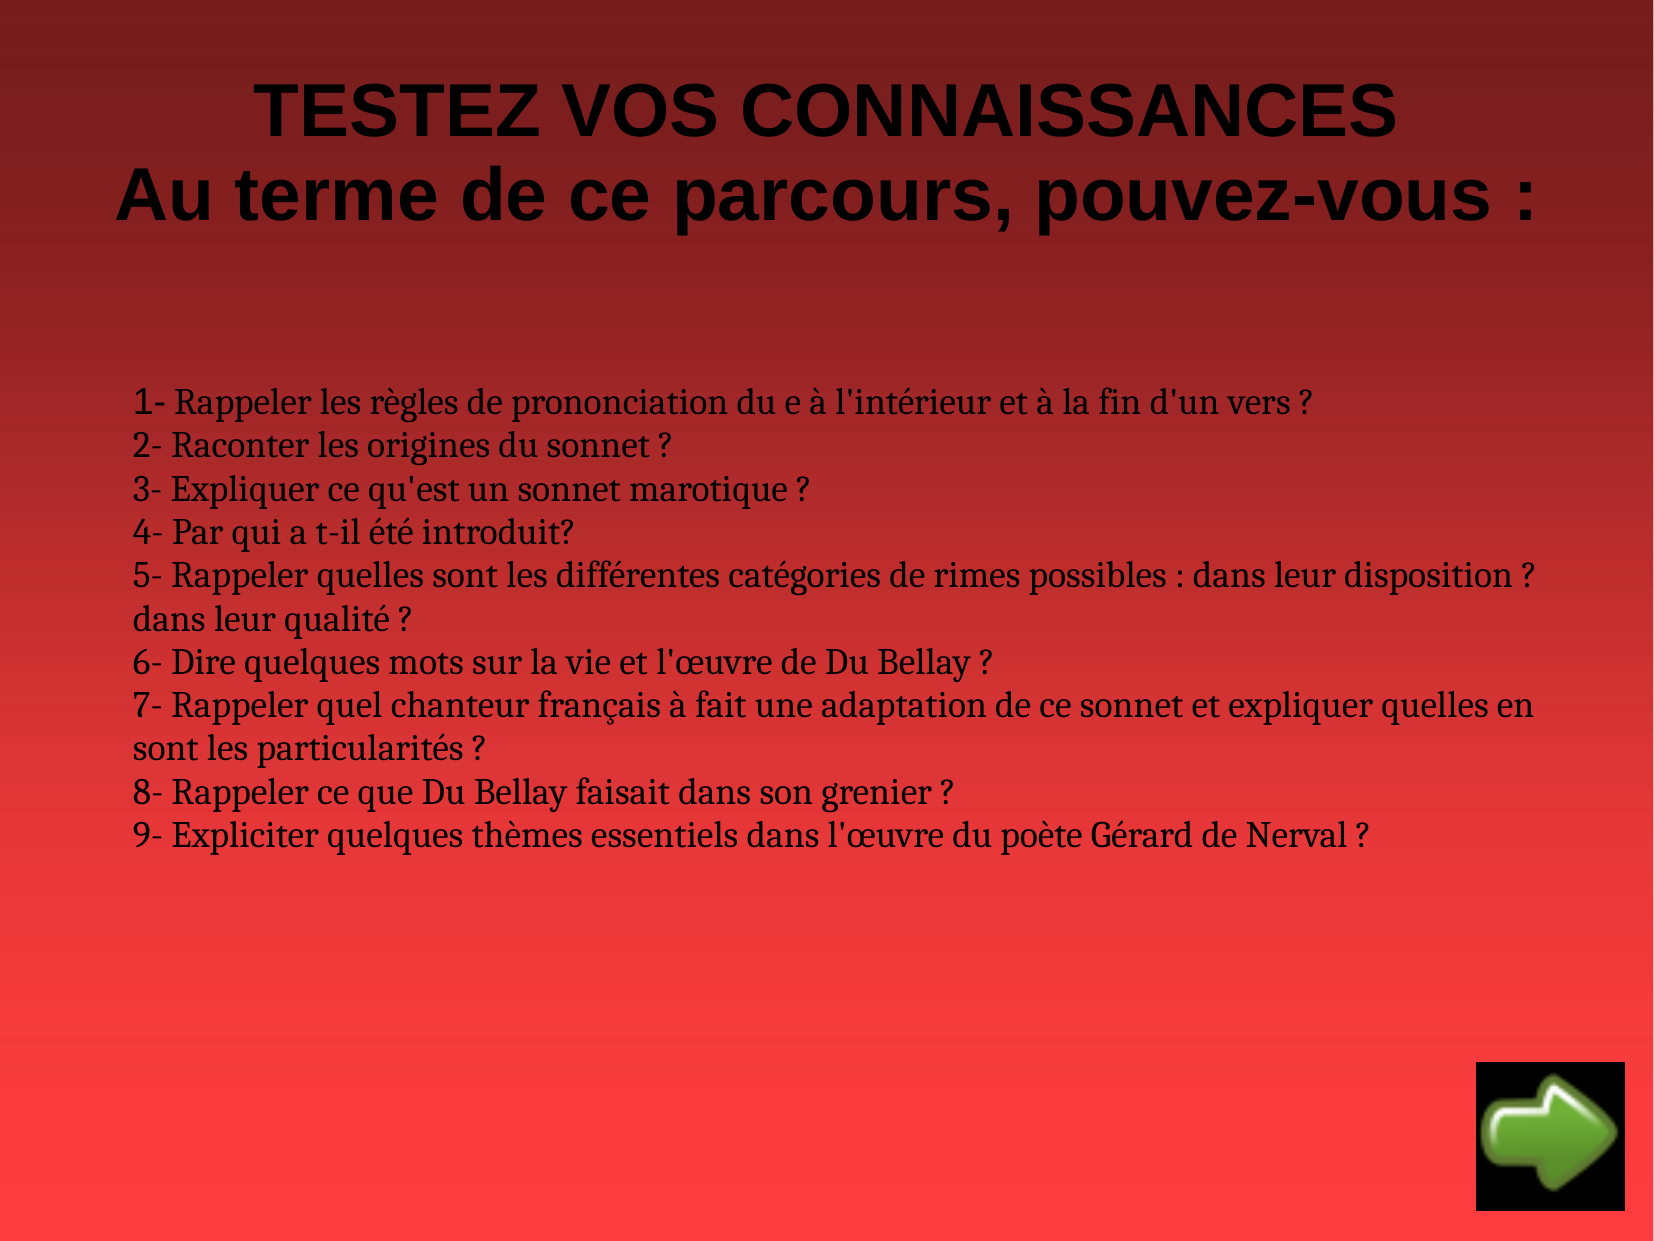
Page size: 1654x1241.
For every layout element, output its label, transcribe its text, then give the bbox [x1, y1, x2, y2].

text_box 1- Rappeler les règles de prononciation du e à l'intérieur et à la fin d'un vers ? 2- Raconter les origines du sonnet ? 3- Expliquer ce qu'est un sonnet marotique ? 4- Par qui a t-il été introduit? 5- Rappeler quelles sont les différentes catégories de rimes possibles : dans leur disposition ? dans leur qualité ? 6- Dire quelques mots sur la vie et l'œuvre de Du Bellay ? 7- Rappeler quel chanteur français à fait une adaptation de ce sonnet et expliquer quelles en sont les particularités ? 8- Rappeler ce que Du Bellay faisait dans son grenier ? 9- Expliciter quelques thèmes essentiels dans l'œuvre du poète Gérard de Nerval ? [118, 373, 1586, 1063]
title TESTEZ VOS CONNAISSANCES Au terme de ce parcours, pouvez-vous : [82, 56, 1571, 250]
picture [0, 0, 1654, 1241]
